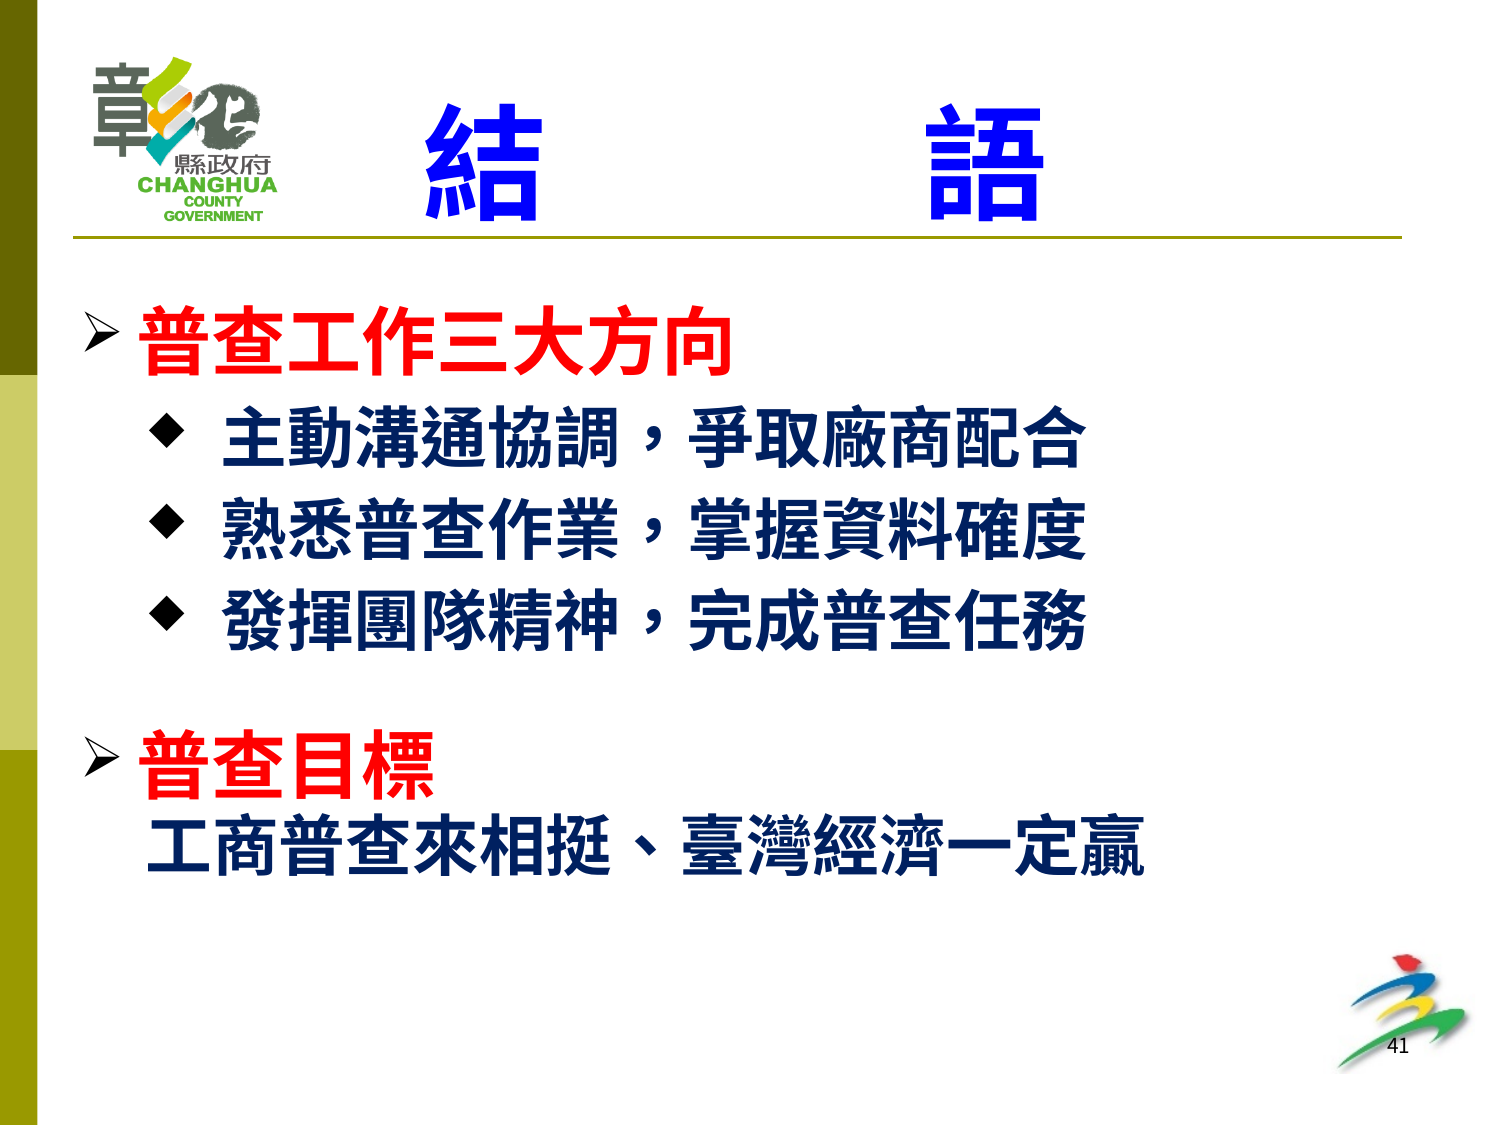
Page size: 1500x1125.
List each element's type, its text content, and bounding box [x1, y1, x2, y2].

list 普查工作三大方向 主動溝通協調，爭取廠商配合 熟悉普查作業，掌握資料確度 發揮團隊精神，完成普查任務 普查目標 工商普查來相挺、臺灣經濟一定贏 [64, 314, 1400, 1082]
picture [57, 42, 313, 235]
text_box <編號> [1074, 1025, 1426, 1101]
picture [1400, 934, 1477, 1074]
title 結 語 [407, 78, 1069, 212]
